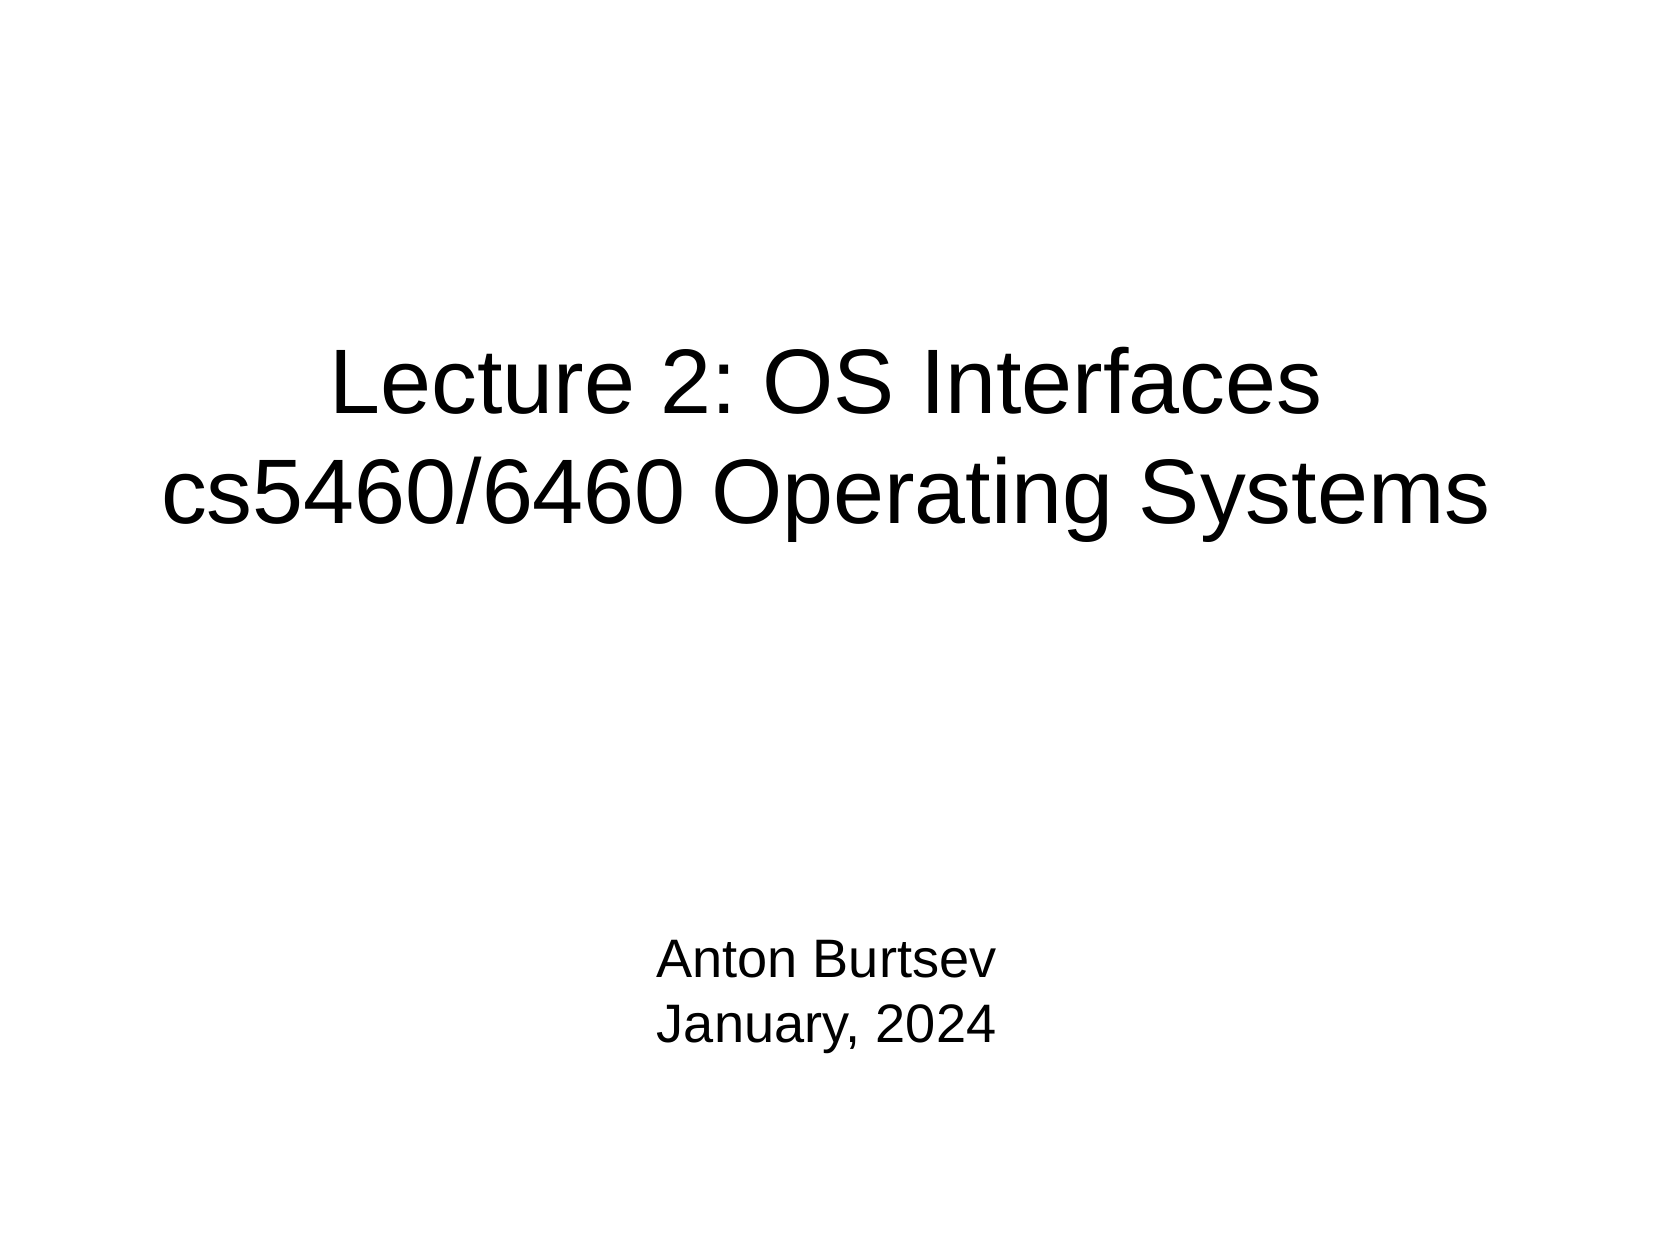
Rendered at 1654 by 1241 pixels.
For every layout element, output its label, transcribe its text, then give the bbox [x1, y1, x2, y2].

subtitle Anton Burtsev January, 2024 [82, 637, 1571, 1109]
title Lecture 2: OS Interfaces cs5460/6460 Operating Systems [82, 113, 1571, 637]
